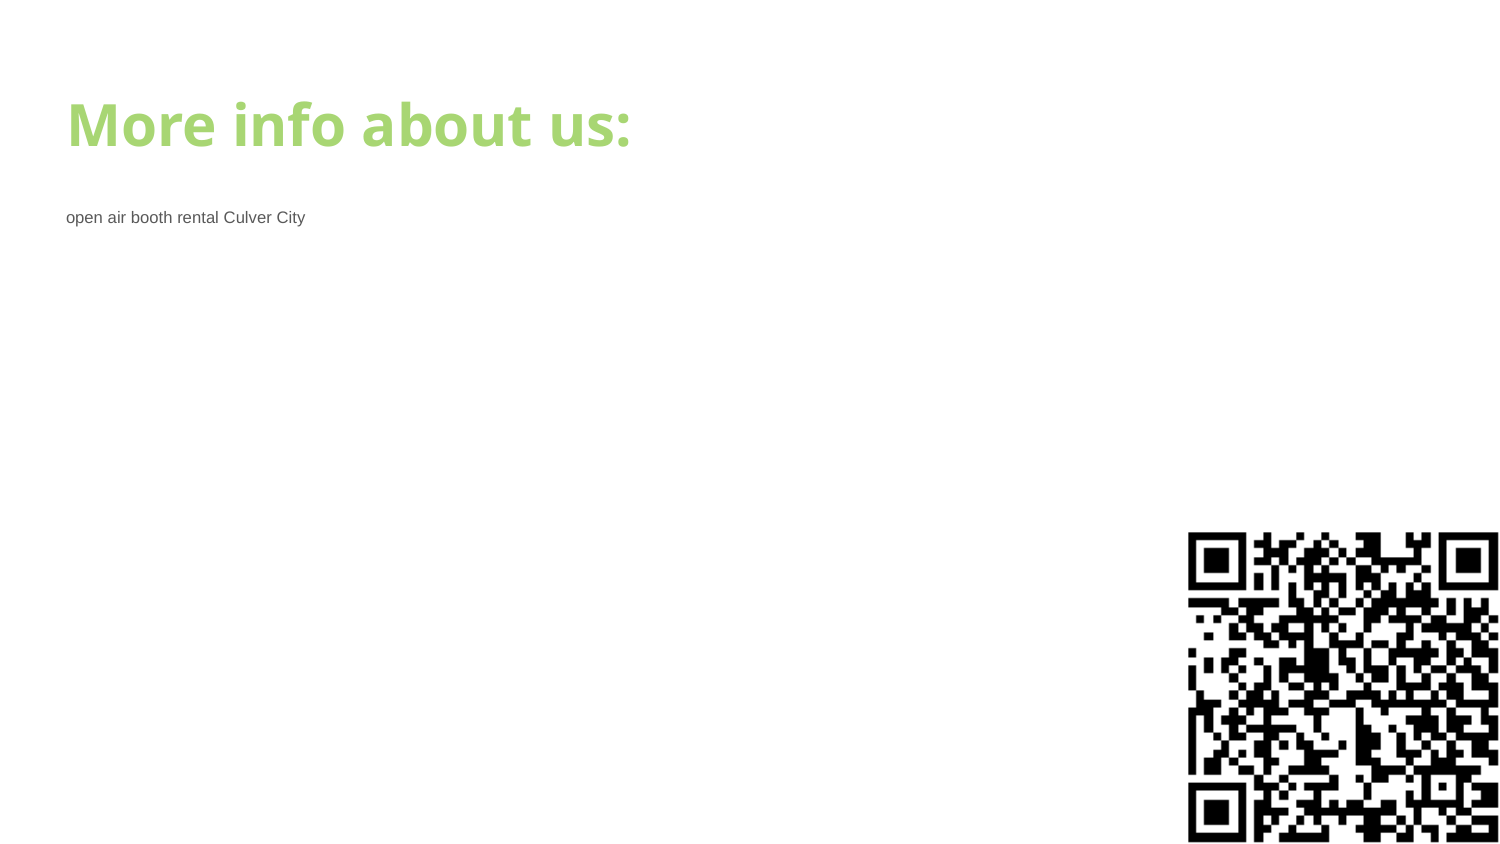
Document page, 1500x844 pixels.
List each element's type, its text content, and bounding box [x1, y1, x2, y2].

title More info about us: [51, 72, 1449, 167]
list open air booth rental Culver City [51, 189, 1449, 750]
picture [1187, 531, 1500, 844]
